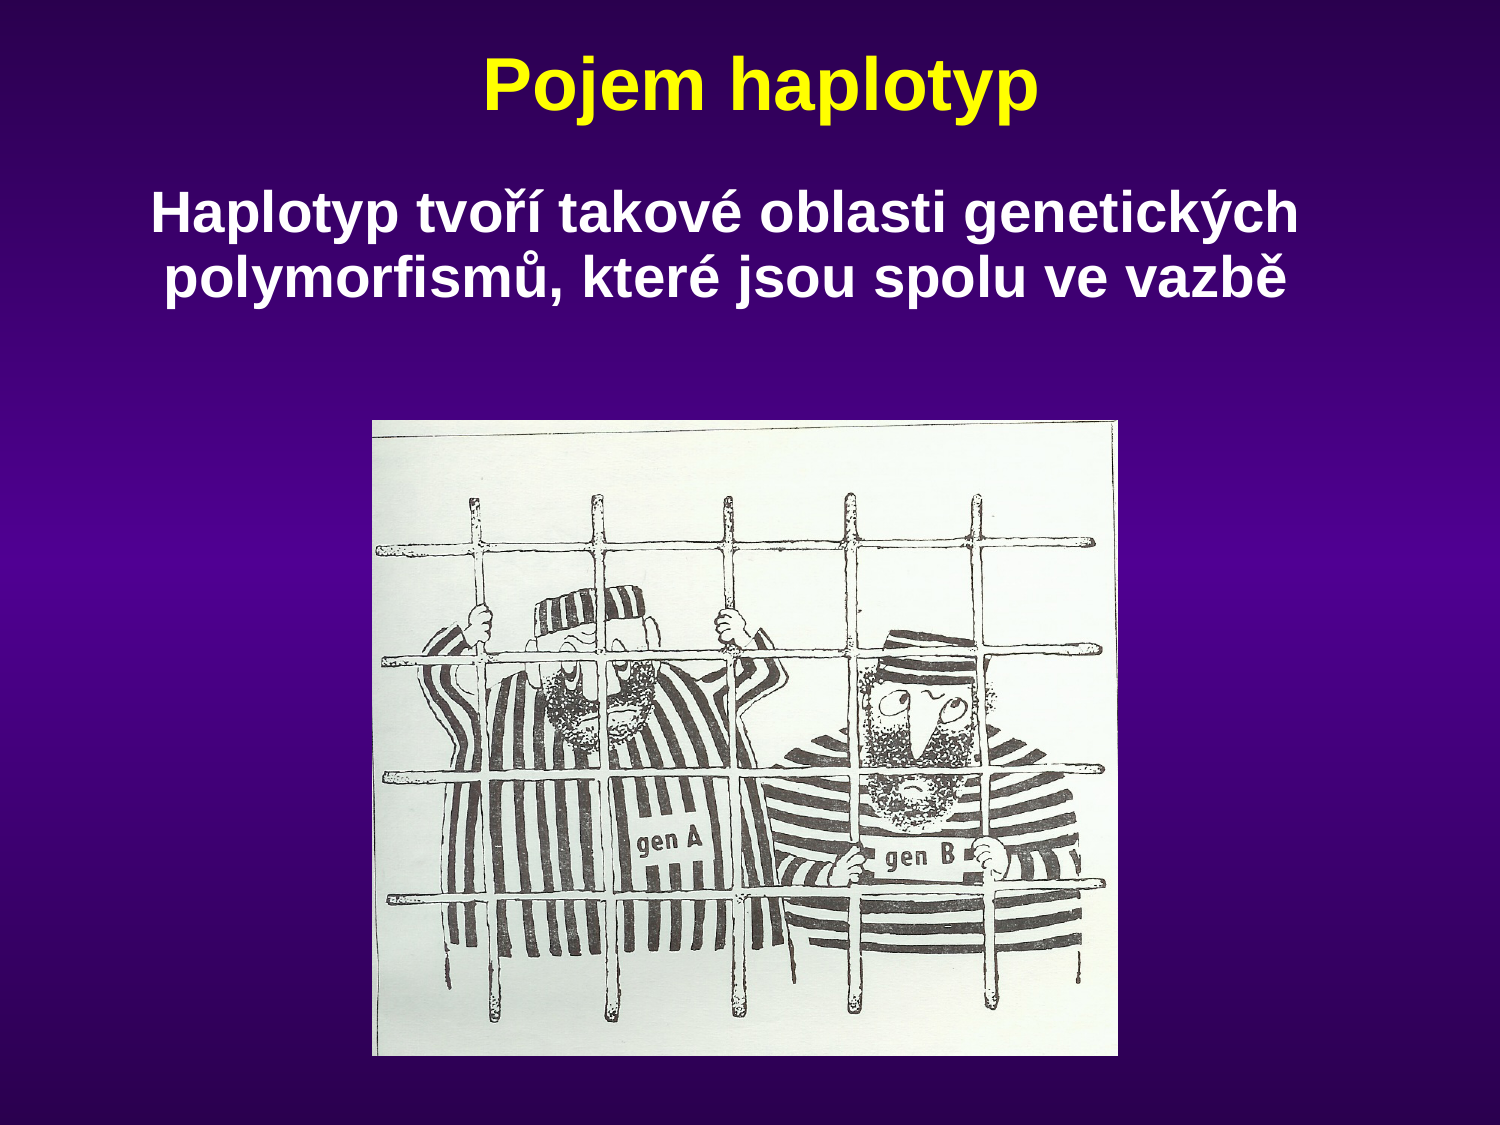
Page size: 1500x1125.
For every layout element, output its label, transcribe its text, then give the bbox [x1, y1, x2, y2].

text_box Haplotyp tvoří takové oblasti genetických polymorfismů, které jsou spolu ve vazbě [64, 172, 1388, 339]
title Pojem haplotyp [88, 30, 1436, 138]
picture [372, 420, 1118, 1056]
